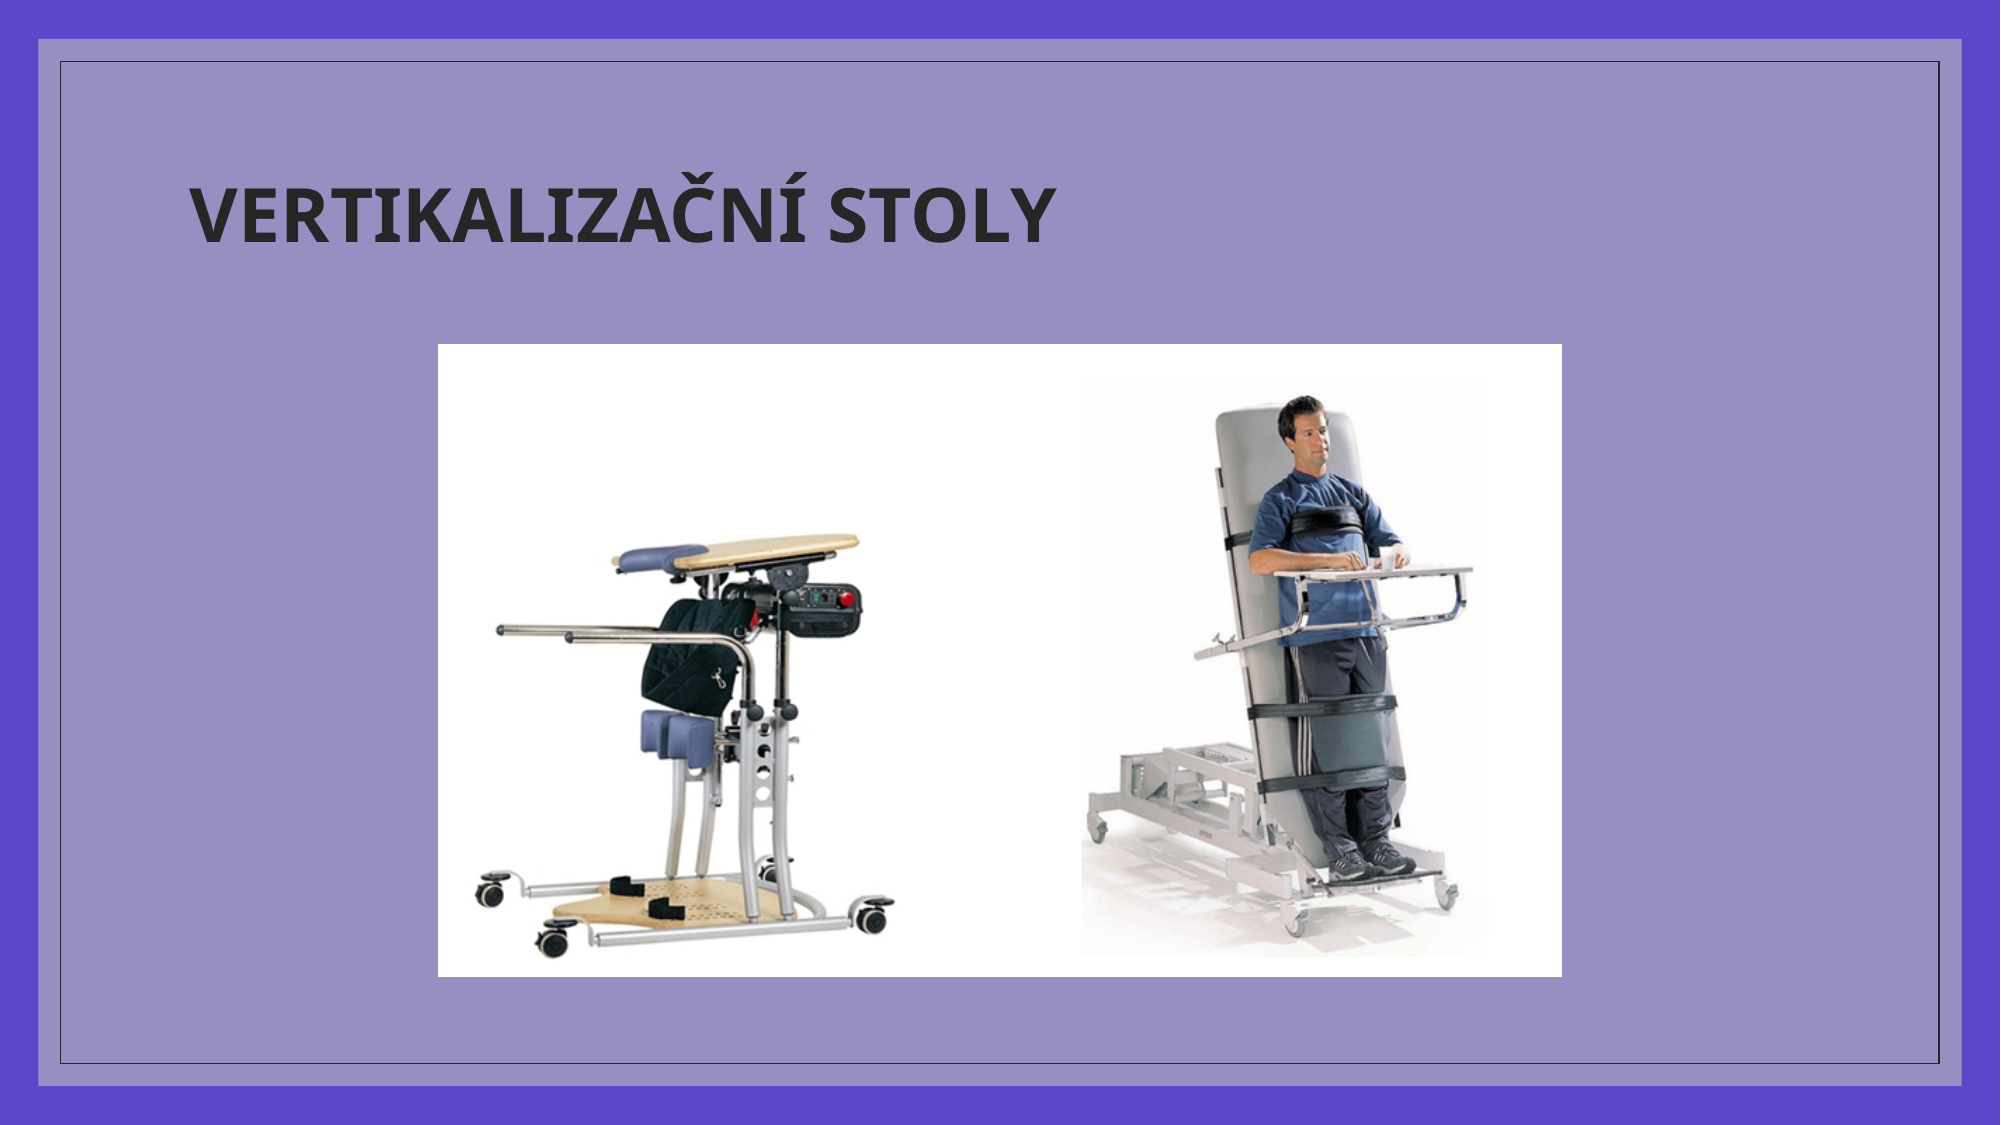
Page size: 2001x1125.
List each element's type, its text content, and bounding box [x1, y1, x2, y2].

picture [438, 345, 1562, 977]
title VERTIKALIZAČNÍ STOLY [174, 105, 1825, 331]
